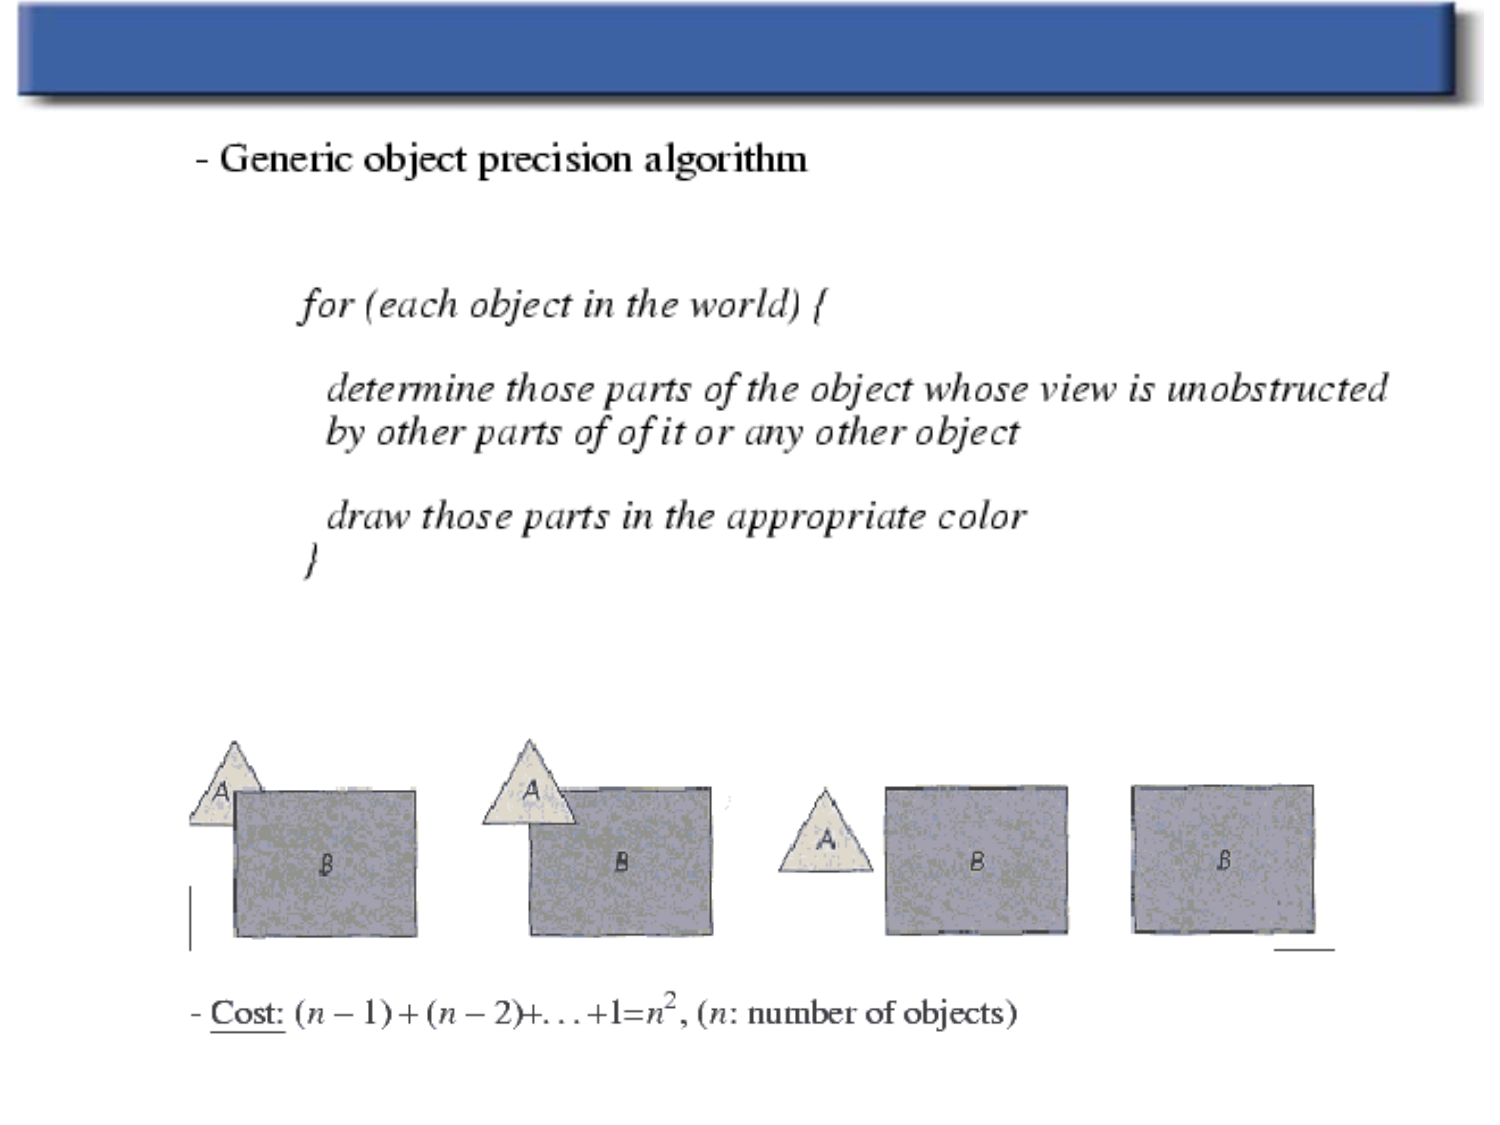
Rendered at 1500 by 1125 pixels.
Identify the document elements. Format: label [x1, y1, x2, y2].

picture [16, 0, 1500, 659]
picture [123, 680, 1343, 1070]
